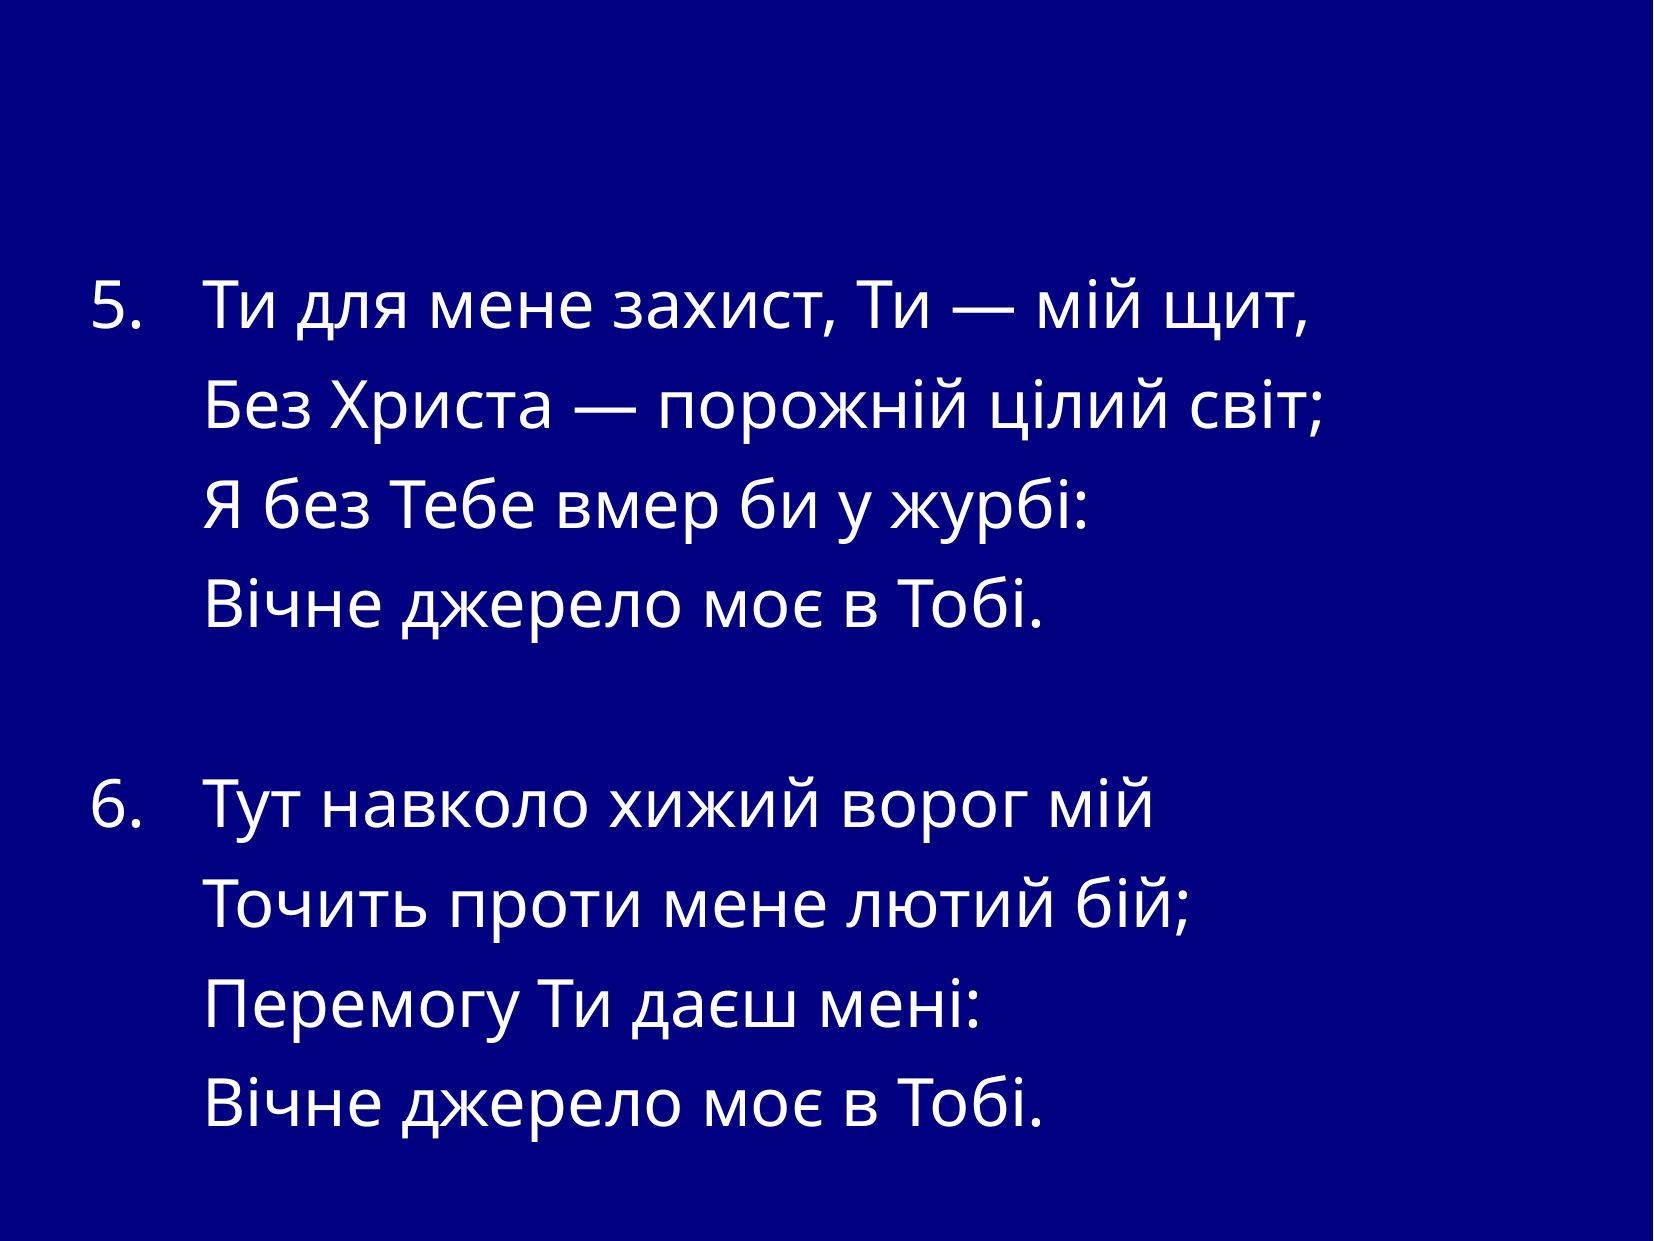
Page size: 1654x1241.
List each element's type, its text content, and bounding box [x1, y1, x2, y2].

text_box 5. Ти для мене захист, Ти ― мій щит, Без Христа ― порожній цілий світ; Я без Тебе вмер би у журбі: Вічне джерело моє в Тобі. 6. Тут навколо хижий ворог мій Точить проти мене лютий бій; Перемогу Ти даєш мені: Вічне джерело моє в Тобі. [75, 150, 1576, 1163]
